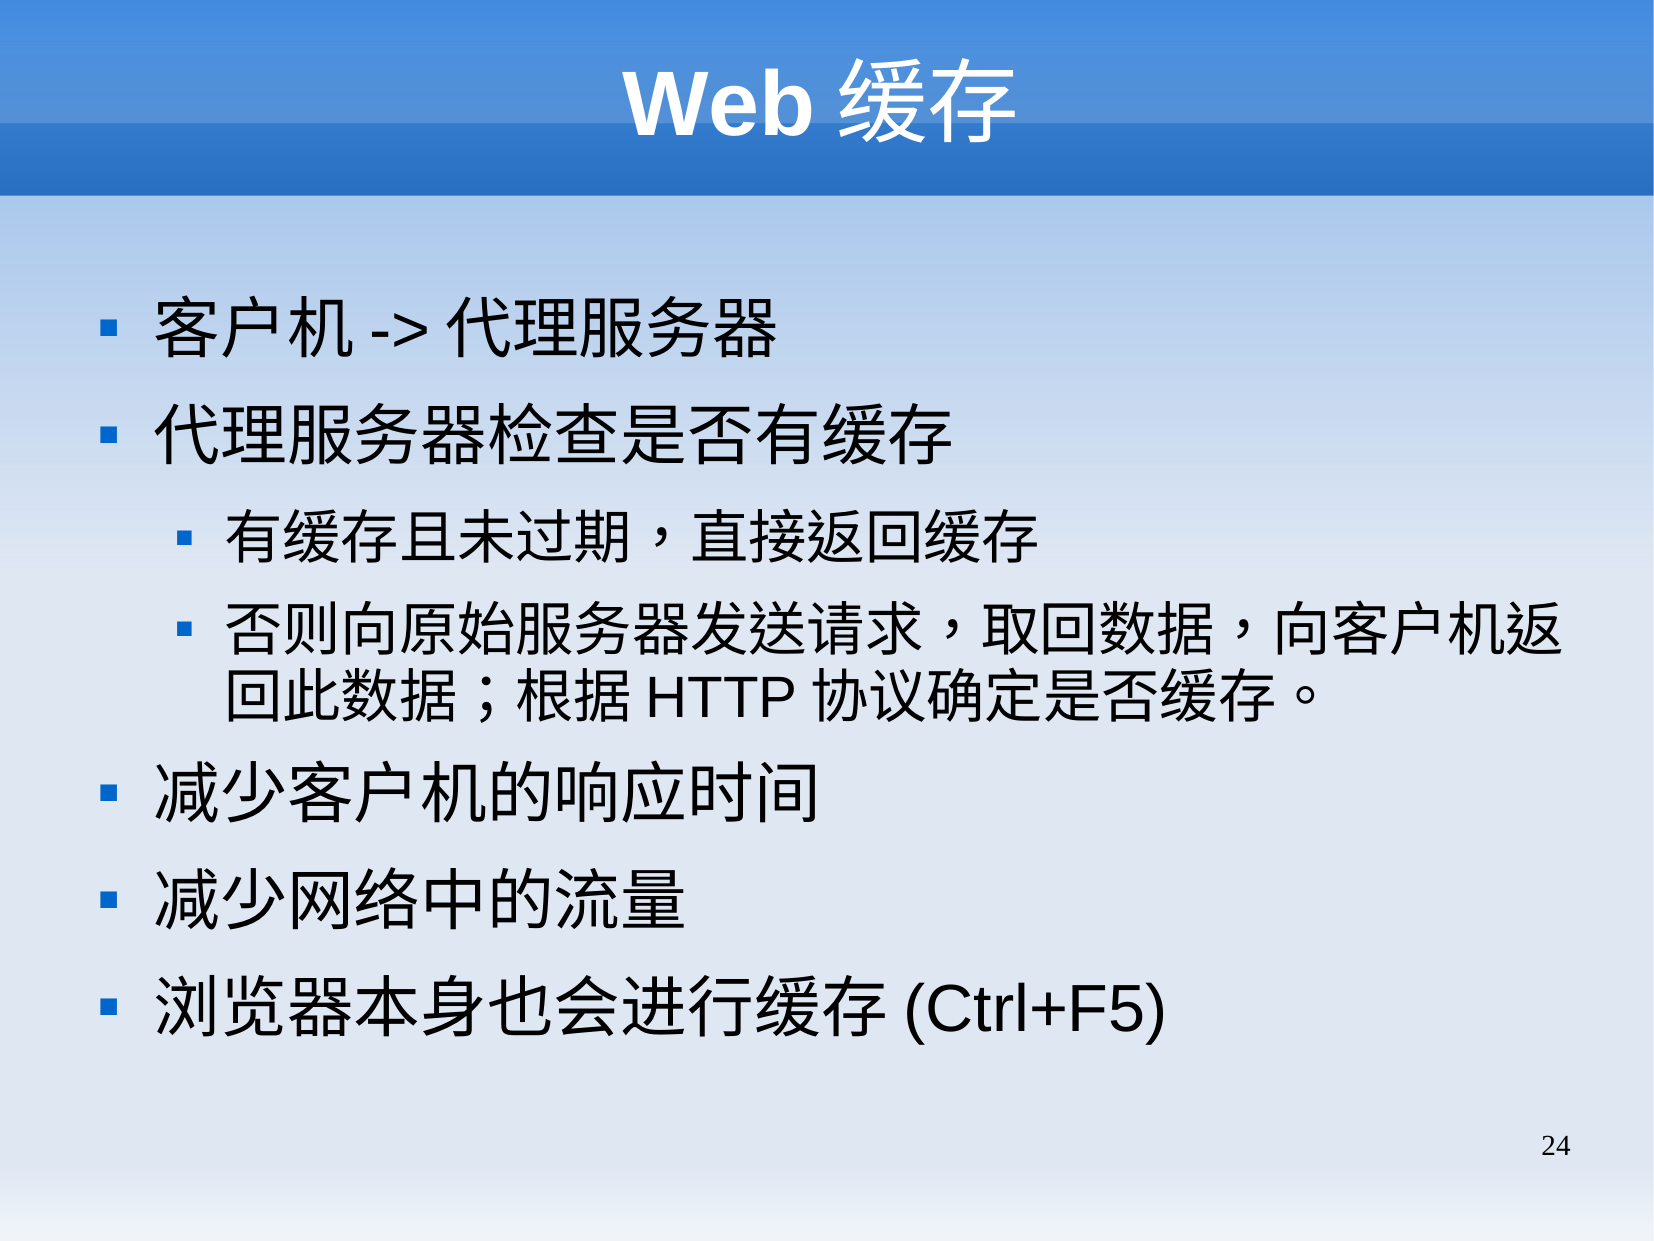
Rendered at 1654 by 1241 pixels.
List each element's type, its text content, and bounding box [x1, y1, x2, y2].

list 客户机->代理服务器 代理服务器检查是否有缓存 有缓存且未过期，直接返回缓存 否则向原始服务器发送请求，取回数据，向客户机返回此数据；根据HTTP协议确定是否缓存。 减少客户机的响应时间 减少网络中的流量 浏览器本身也会进行缓存(Ctrl+F5) [82, 290, 1571, 1109]
title Web缓存 [76, 0, 1565, 208]
picture [0, 0, 1654, 1241]
